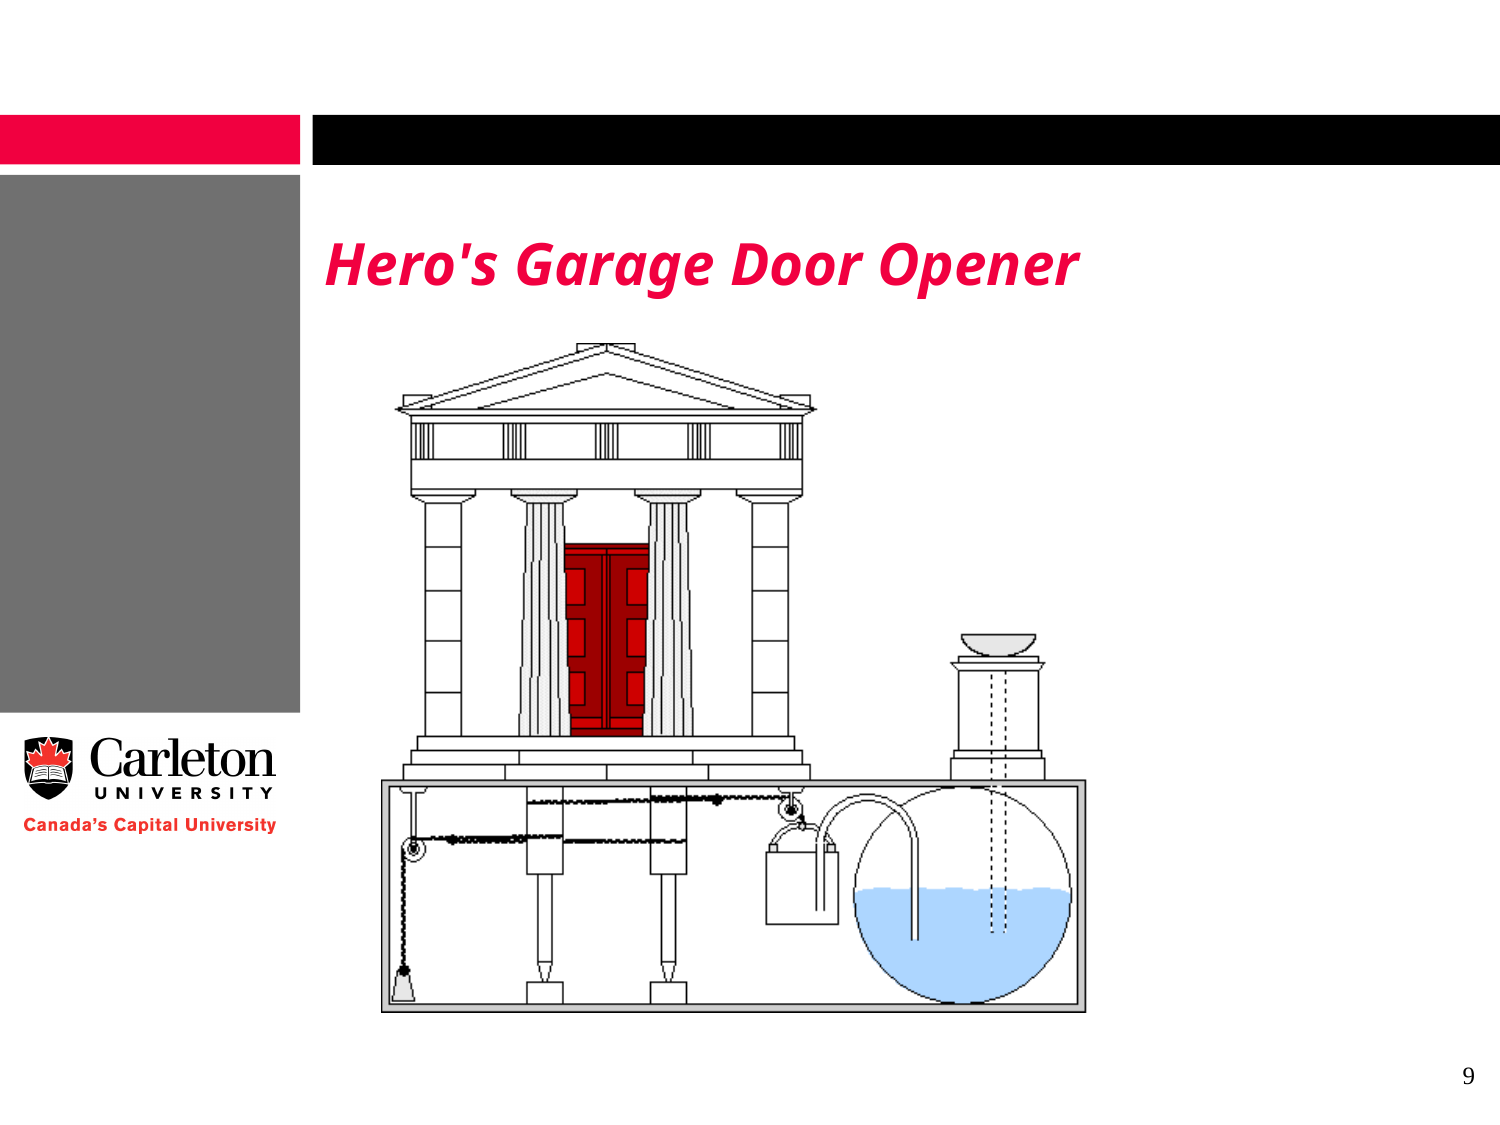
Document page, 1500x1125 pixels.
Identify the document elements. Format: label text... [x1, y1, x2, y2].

picture [381, 343, 1088, 1013]
title Hero's Garage Door Opener [324, 194, 1450, 331]
picture [24, 737, 276, 834]
